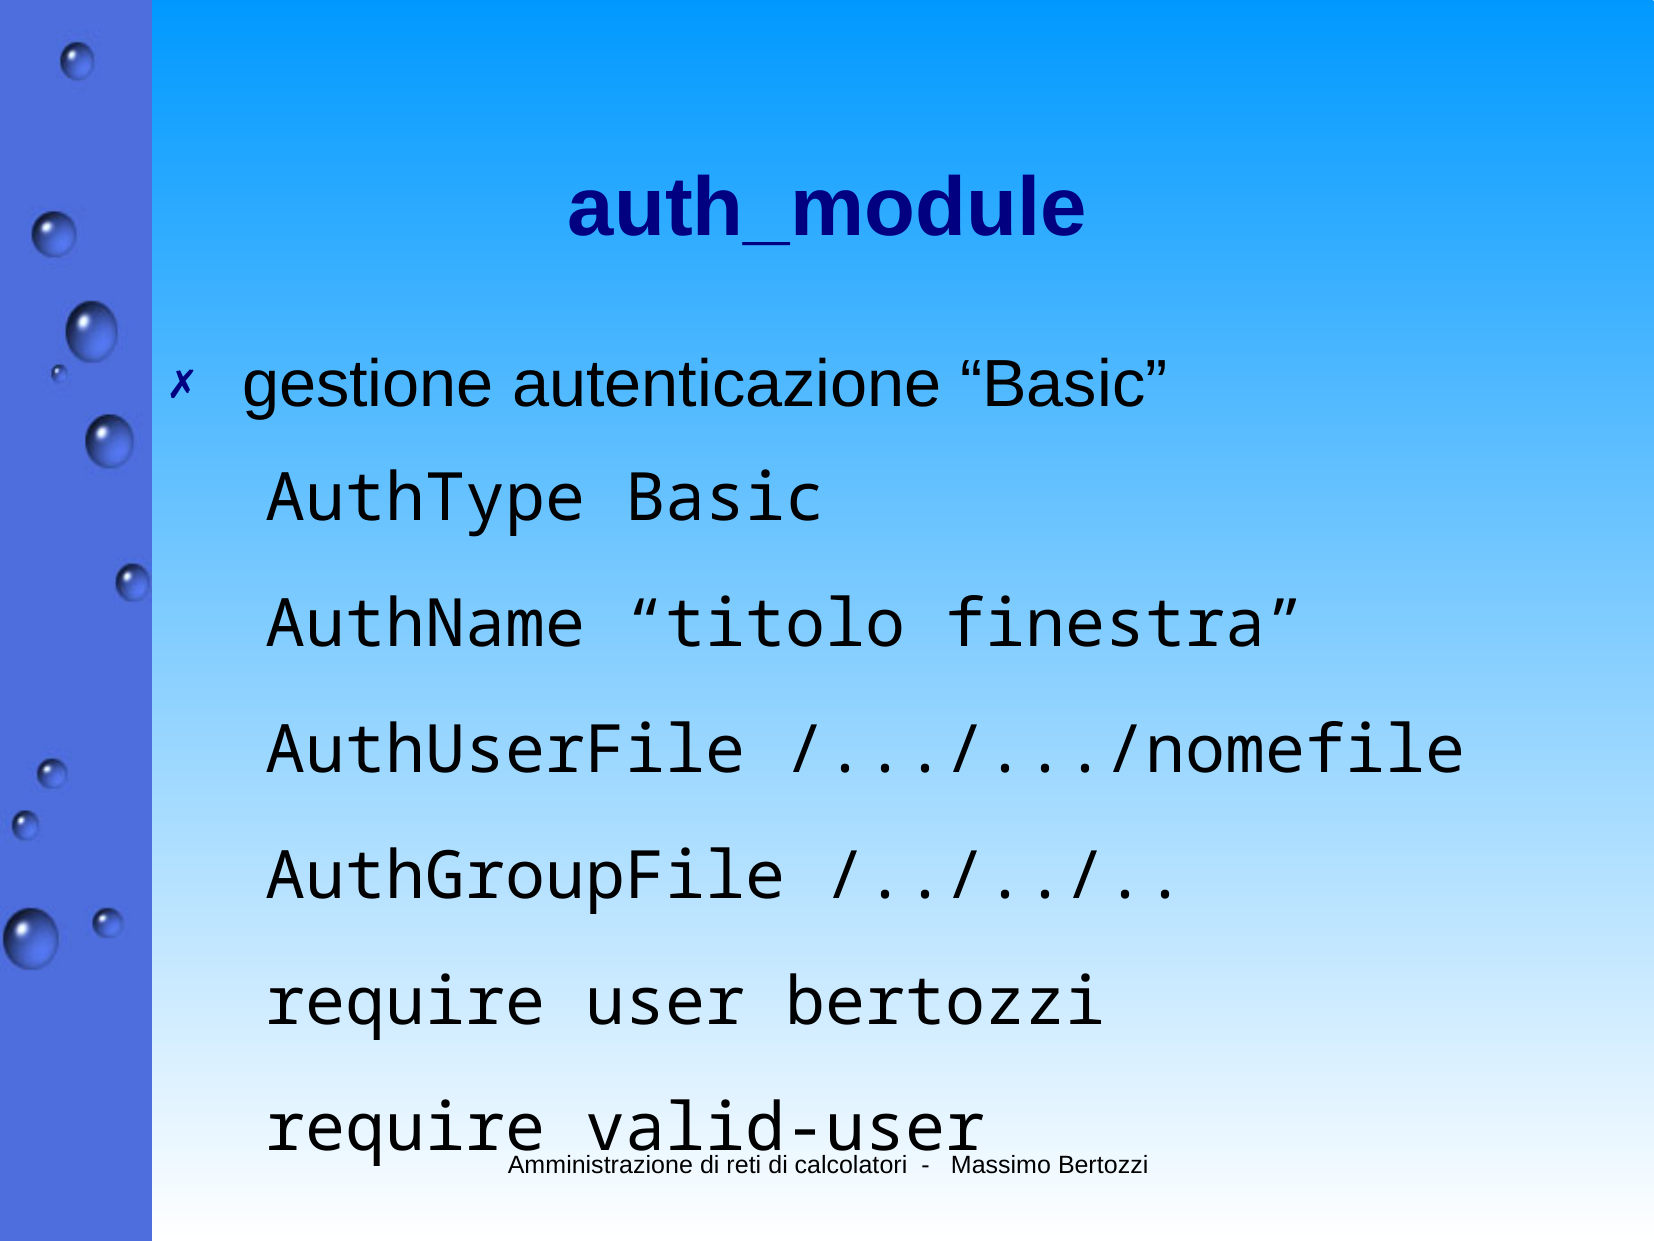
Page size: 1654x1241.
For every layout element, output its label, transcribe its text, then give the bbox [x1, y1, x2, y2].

title auth_module [121, 102, 1534, 311]
list gestione autenticazione “Basic” AuthType Basic AuthName “titolo finestra” AuthUserFile /.../.../nomefile AuthGroupFile /../../.. require user bertozzi require valid-user [159, 346, 1572, 1128]
picture [0, 0, 152, 1241]
